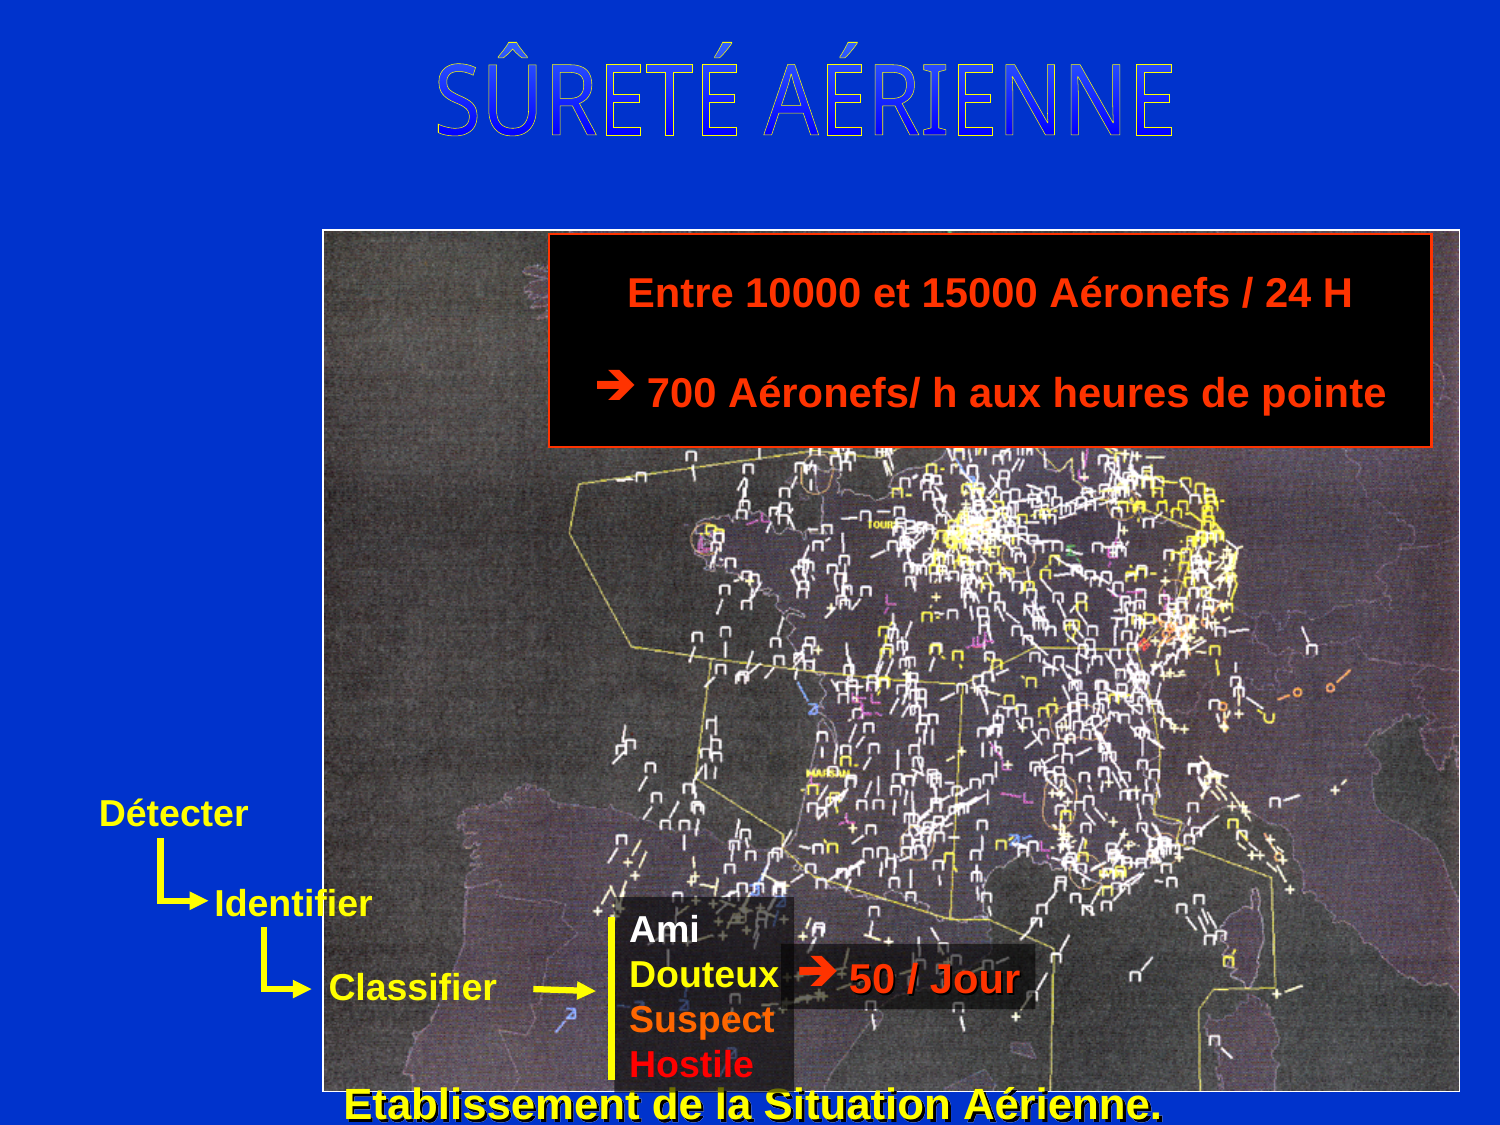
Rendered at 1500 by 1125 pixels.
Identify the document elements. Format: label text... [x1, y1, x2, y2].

text_box Etablissement de la Situation Aérienne. [140, 1066, 1366, 1125]
text_box SÛRETÉ AÉRIENNE [646, 64, 693, 135]
text_box SÛRETÉ AÉRIENNE [438, 63, 478, 136]
text_box SÛRETÉ AÉRIENNE [701, 64, 737, 135]
text_box SÛRETÉ AÉRIENNE [763, 64, 819, 135]
text_box SÛRETÉ AÉRIENNE [957, 64, 993, 135]
text_box SÛRETÉ AÉRIENNE [1136, 64, 1172, 135]
text_box Détecter Identifier [84, 781, 502, 1022]
text_box Ami Douteux Suspect Hostile [614, 897, 795, 1093]
text_box SÛRETÉ AÉRIENNE [1005, 64, 1055, 135]
text_box SÛRETÉ AÉRIENNE [827, 64, 862, 135]
text_box SÛRETÉ AÉRIENNE [839, 42, 858, 58]
picture [323, 230, 1459, 1091]
text_box SÛRETÉ AÉRIENNE [875, 64, 920, 135]
text_box SÛRETÉ AÉRIENNE [606, 64, 641, 135]
text_box SÛRETÉ AÉRIENNE [552, 64, 597, 135]
text_box SÛRETÉ AÉRIENNE [1071, 64, 1120, 135]
text_box SÛRETÉ AÉRIENNE [923, 64, 946, 135]
text_box SÛRETÉ AÉRIENNE [488, 64, 537, 136]
text_box Classifier [257, 955, 569, 1070]
text_box Entre 10000 et 15000 Aéronefs / 24 H 700 Aéronefs/ h aux heures de pointe [549, 234, 1432, 448]
text_box 50 / Jour [781, 943, 1036, 1010]
text_box SÛRETÉ AÉRIENNE [498, 42, 528, 58]
